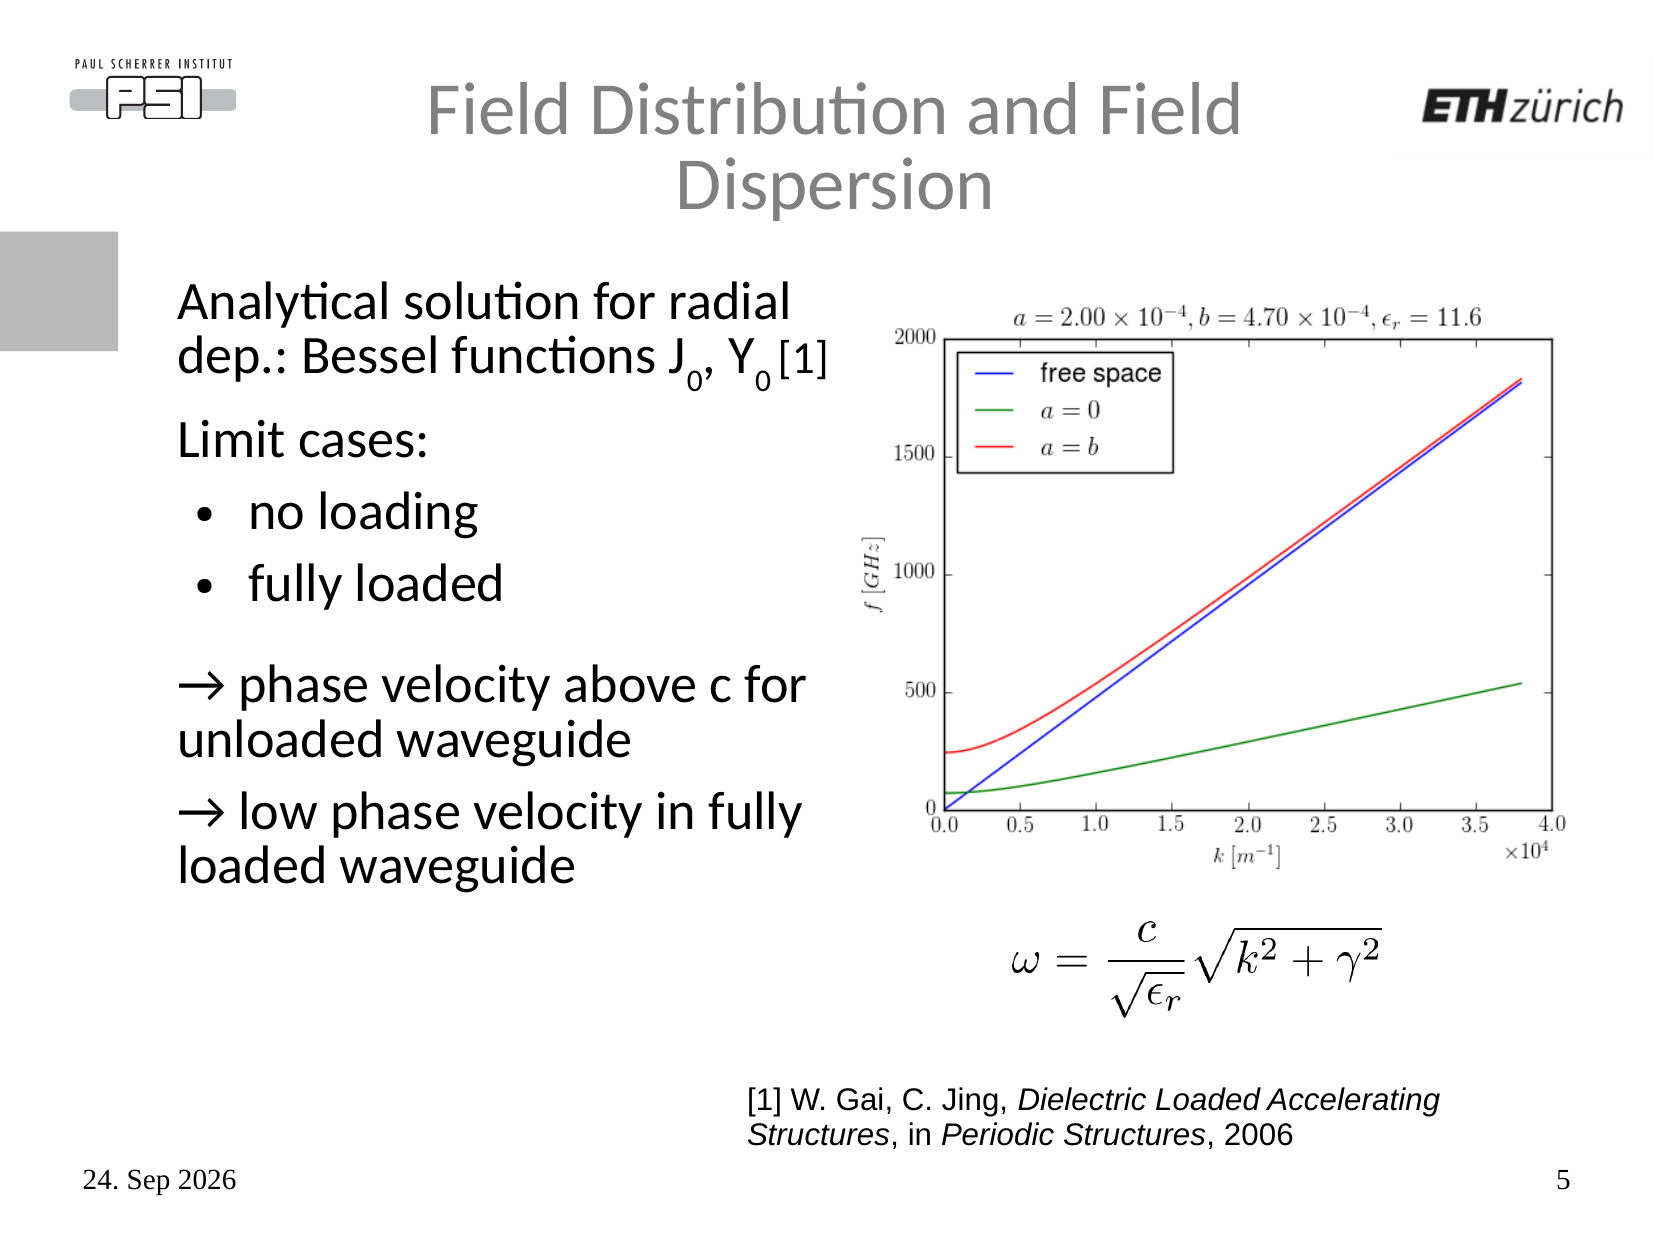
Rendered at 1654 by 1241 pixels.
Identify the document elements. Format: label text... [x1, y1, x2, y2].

picture [1012, 921, 1382, 1018]
picture [1406, 59, 1654, 154]
text_box [1] W. Gai, C. Jing, Dielectric Loaded Accelerating Structures, in Periodic Structures, 2006 [732, 1074, 1542, 1176]
title Field Distribution and Field Dispersion [265, 49, 1406, 257]
picture [846, 280, 1630, 869]
list Analytical solution for radial dep.: Bessel functions J0, Y0 [1] Limit cases: no loading fully loaded → phase velocity above c for unloaded waveguide → low phase velocity in fully loaded waveguide [177, 278, 858, 1123]
